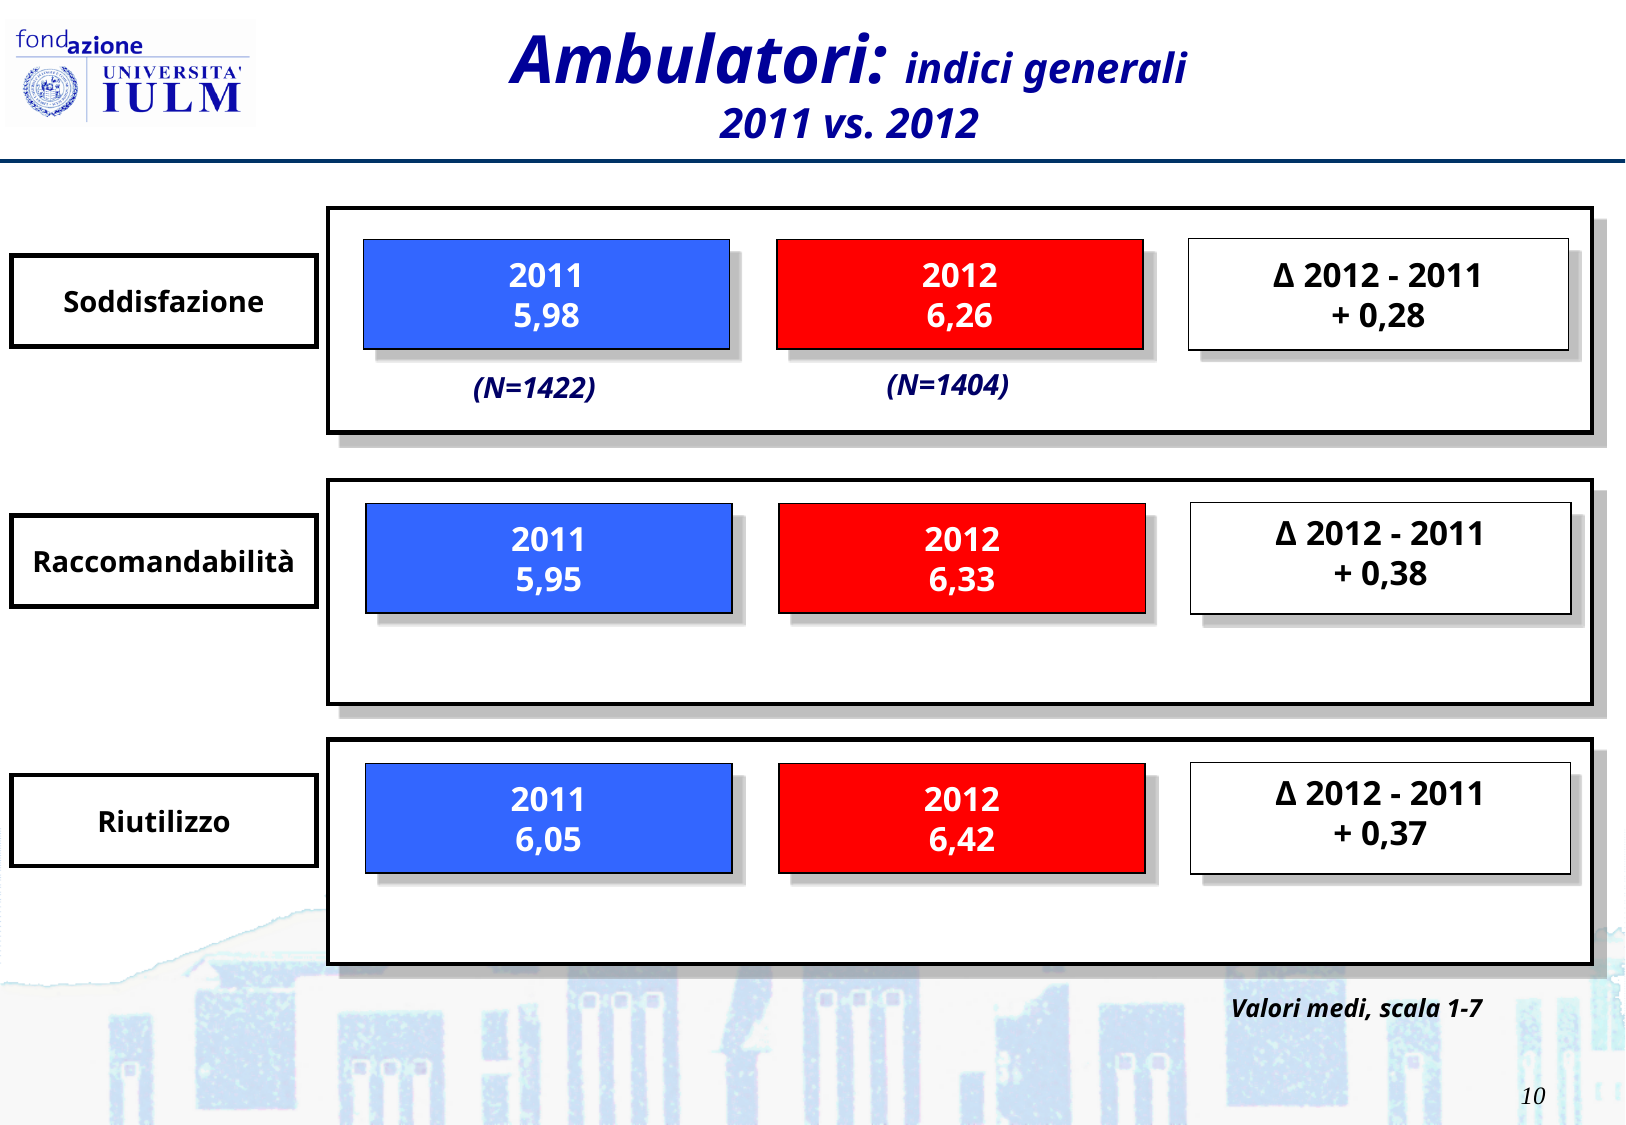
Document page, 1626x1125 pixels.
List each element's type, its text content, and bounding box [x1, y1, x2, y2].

text_box [328, 739, 1592, 965]
text_box Raccomandabilità [11, 515, 317, 607]
text_box Valori medi, scala 1-7 [1215, 984, 1498, 1031]
text_box 2012 6,42 [778, 763, 1146, 873]
text_box Δ 2012 - 2011 + 0,38 [1190, 502, 1571, 614]
text_box 2012 6,26 [776, 239, 1143, 349]
text_box [328, 479, 1592, 705]
text_box (N=1404) [871, 358, 1025, 410]
text_box 2011 6,05 [365, 763, 732, 873]
text_box Ambulatori: indici generali 2011 vs. 2012 [233, 18, 1466, 144]
text_box [328, 208, 1592, 433]
text_box Δ 2012 - 2011 + 0,37 [1190, 762, 1571, 874]
text_box Soddisfazione [11, 255, 317, 347]
text_box 2012 6,33 [779, 503, 1146, 613]
picture [5, 19, 233, 127]
text_box 2011 5,95 [365, 503, 733, 613]
text_box Δ 2012 - 2011 + 0,28 [1188, 238, 1569, 351]
text_box Riutilizzo [11, 774, 317, 867]
text_box 2011 5,98 [363, 239, 730, 349]
text_box (N=1422) [458, 361, 611, 413]
